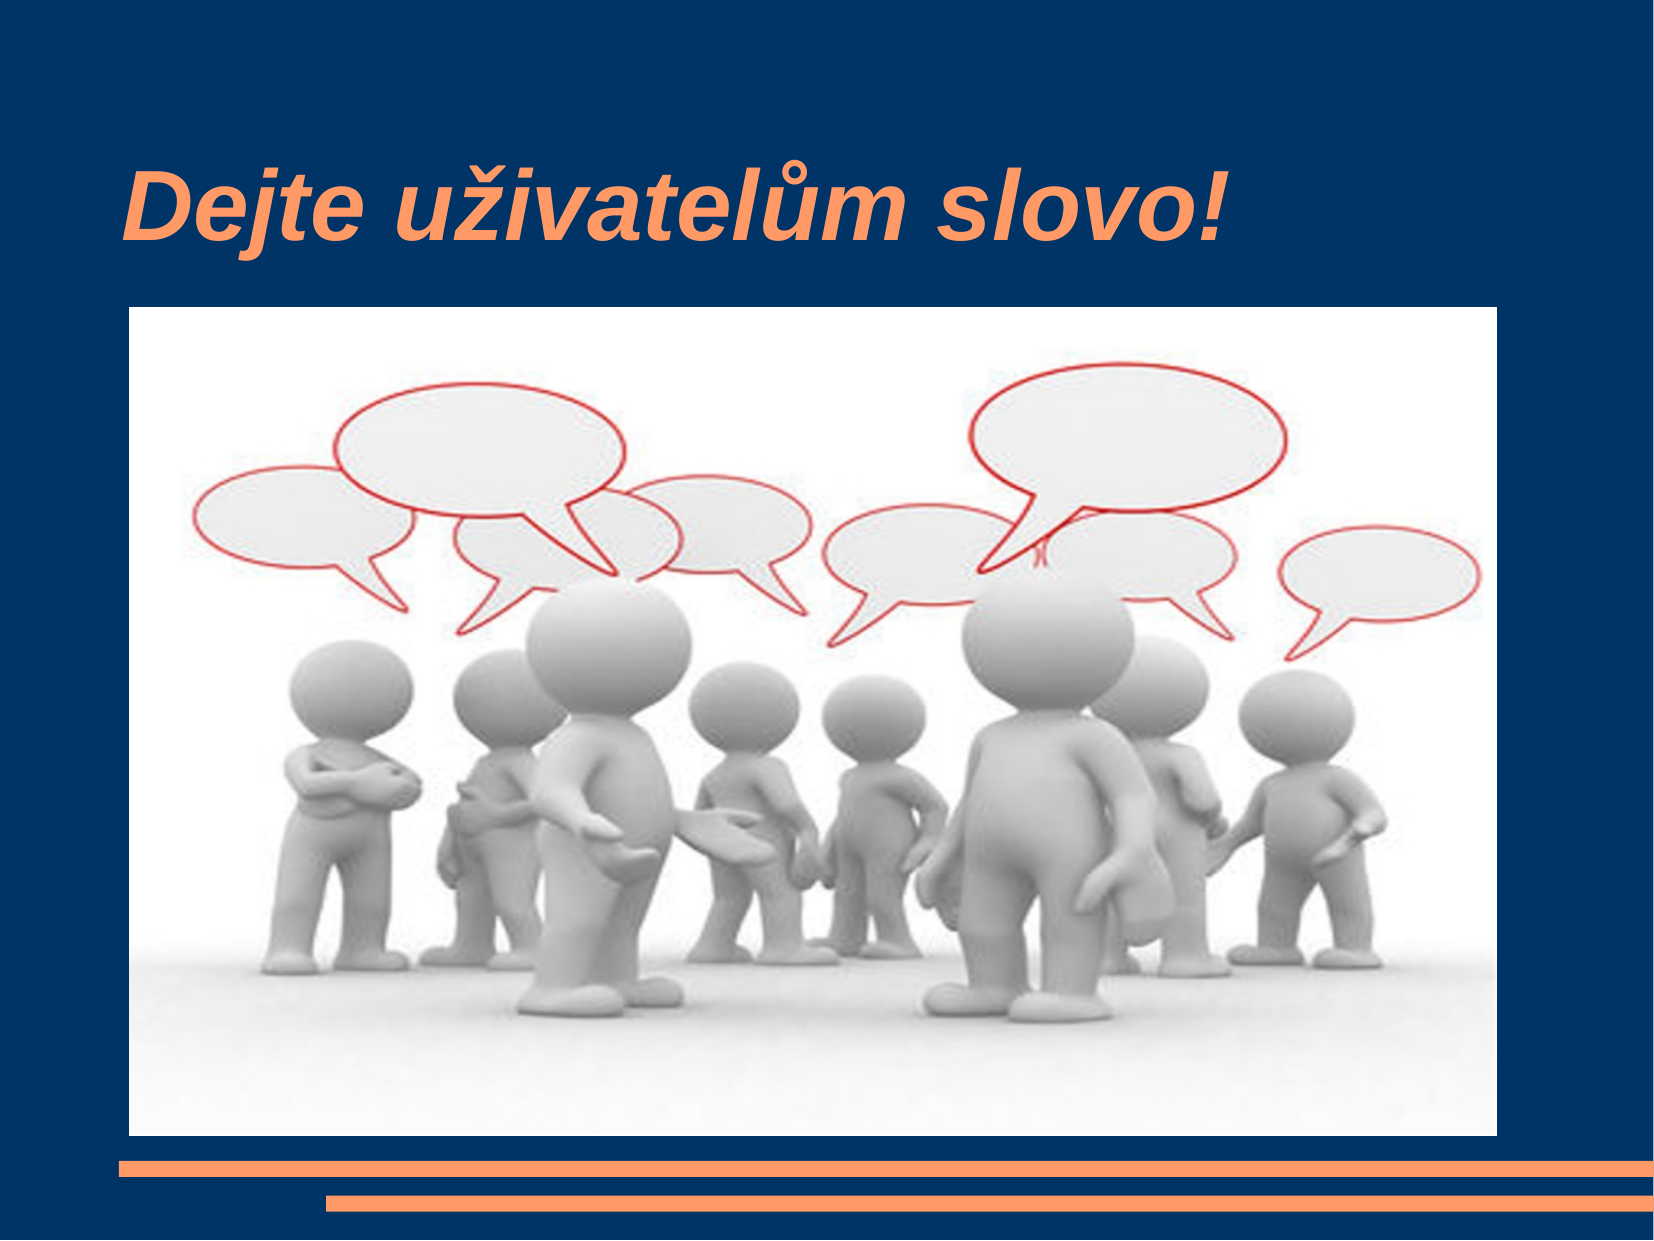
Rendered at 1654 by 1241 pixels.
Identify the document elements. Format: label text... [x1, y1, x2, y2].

picture [129, 307, 1497, 1136]
title Dejte uživatelům slovo! [121, 38, 1534, 262]
